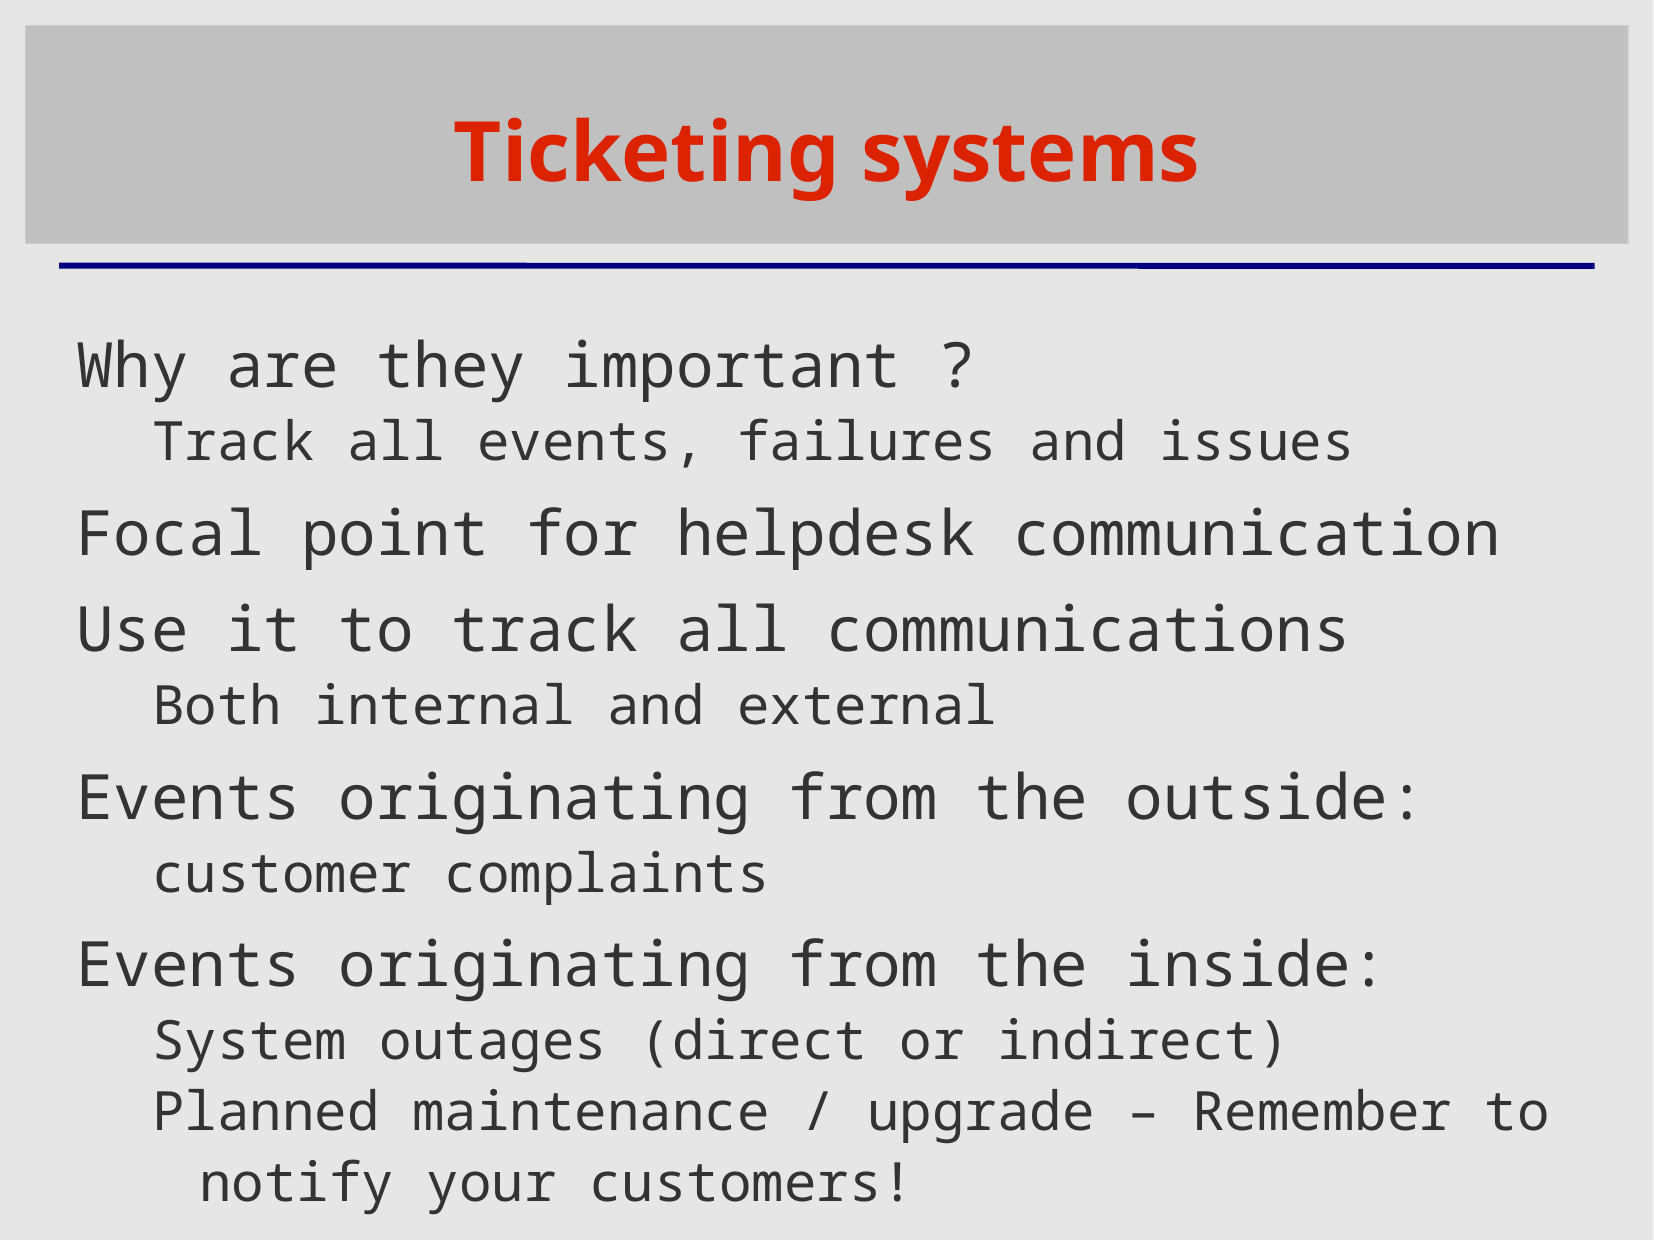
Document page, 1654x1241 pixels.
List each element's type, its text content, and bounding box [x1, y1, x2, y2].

list Why are they important ? Track all events, failures and issues Focal point for helpdesk communication Use it to track all communications Both internal and external Events originating from the outside: customer complaints Events originating from the inside: System outages (direct or indirect)‏ Planned maintenance / upgrade – Remember to notify your customers! [59, 322, 1595, 1132]
title Ticketing systems [121, 46, 1534, 254]
